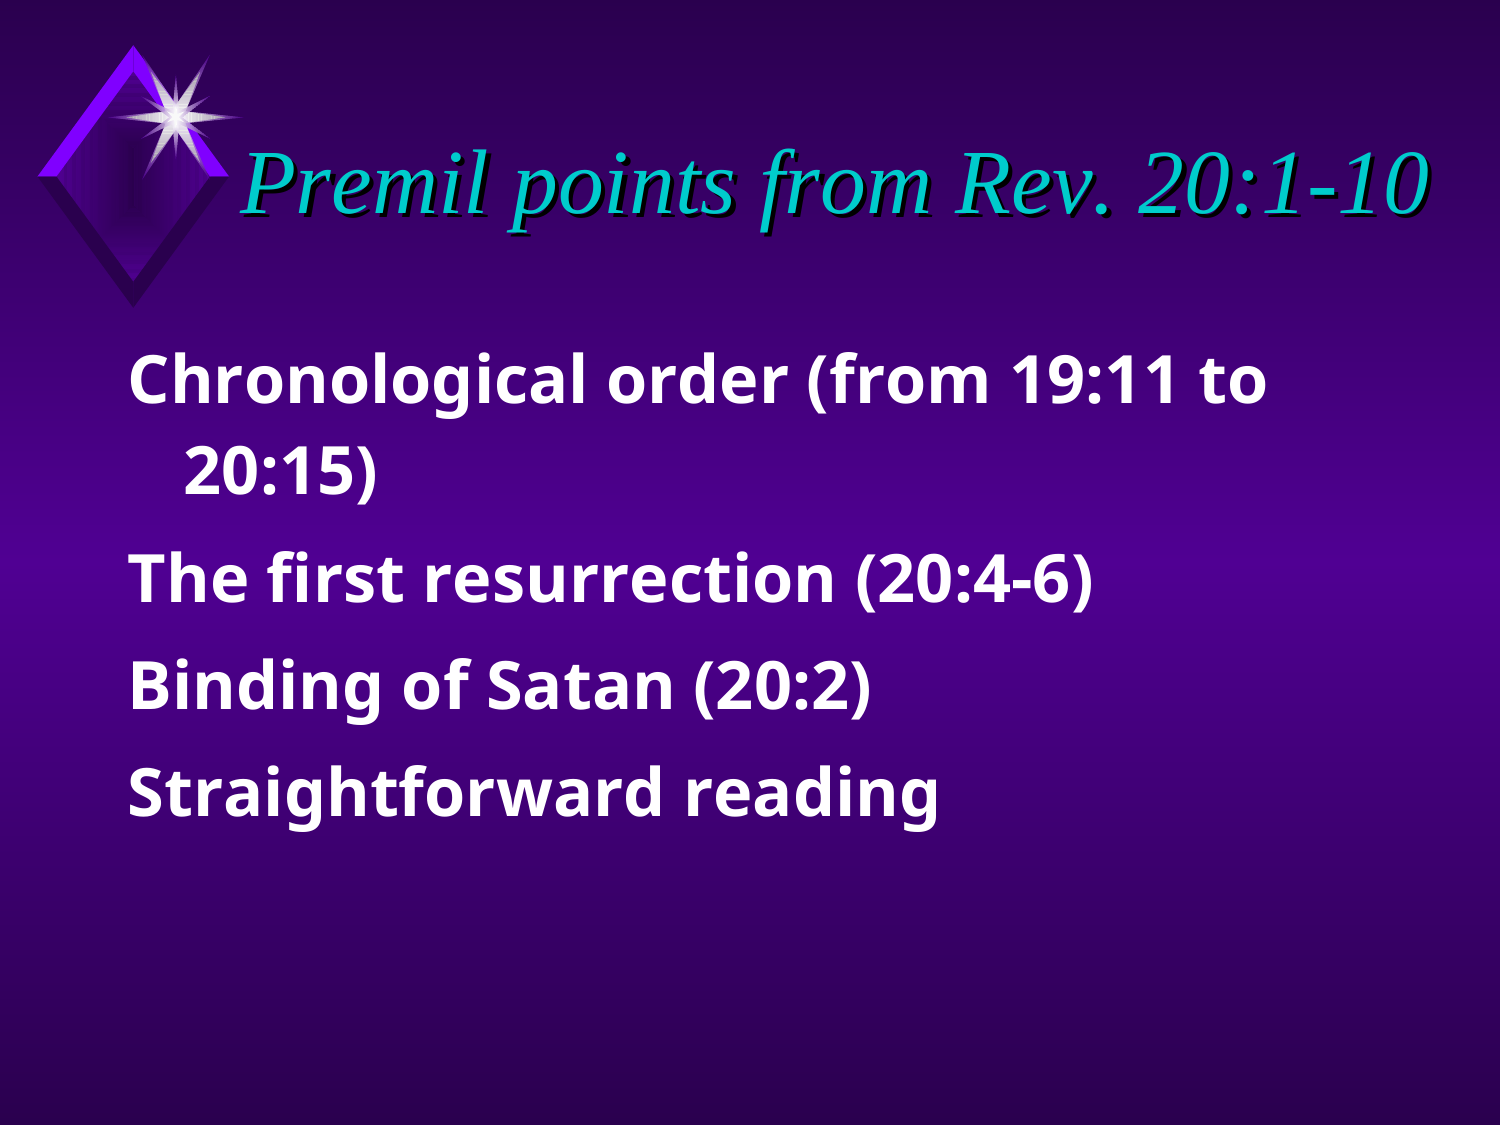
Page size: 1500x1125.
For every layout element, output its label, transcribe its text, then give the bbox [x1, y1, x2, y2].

list Chronological order (from 19:11 to 20:15) The first resurrection (20:4-6) Binding of Satan (20:2) Straightforward reading [112, 324, 1388, 1001]
title Premil points from Rev. 20:1-10 [224, 78, 1450, 288]
